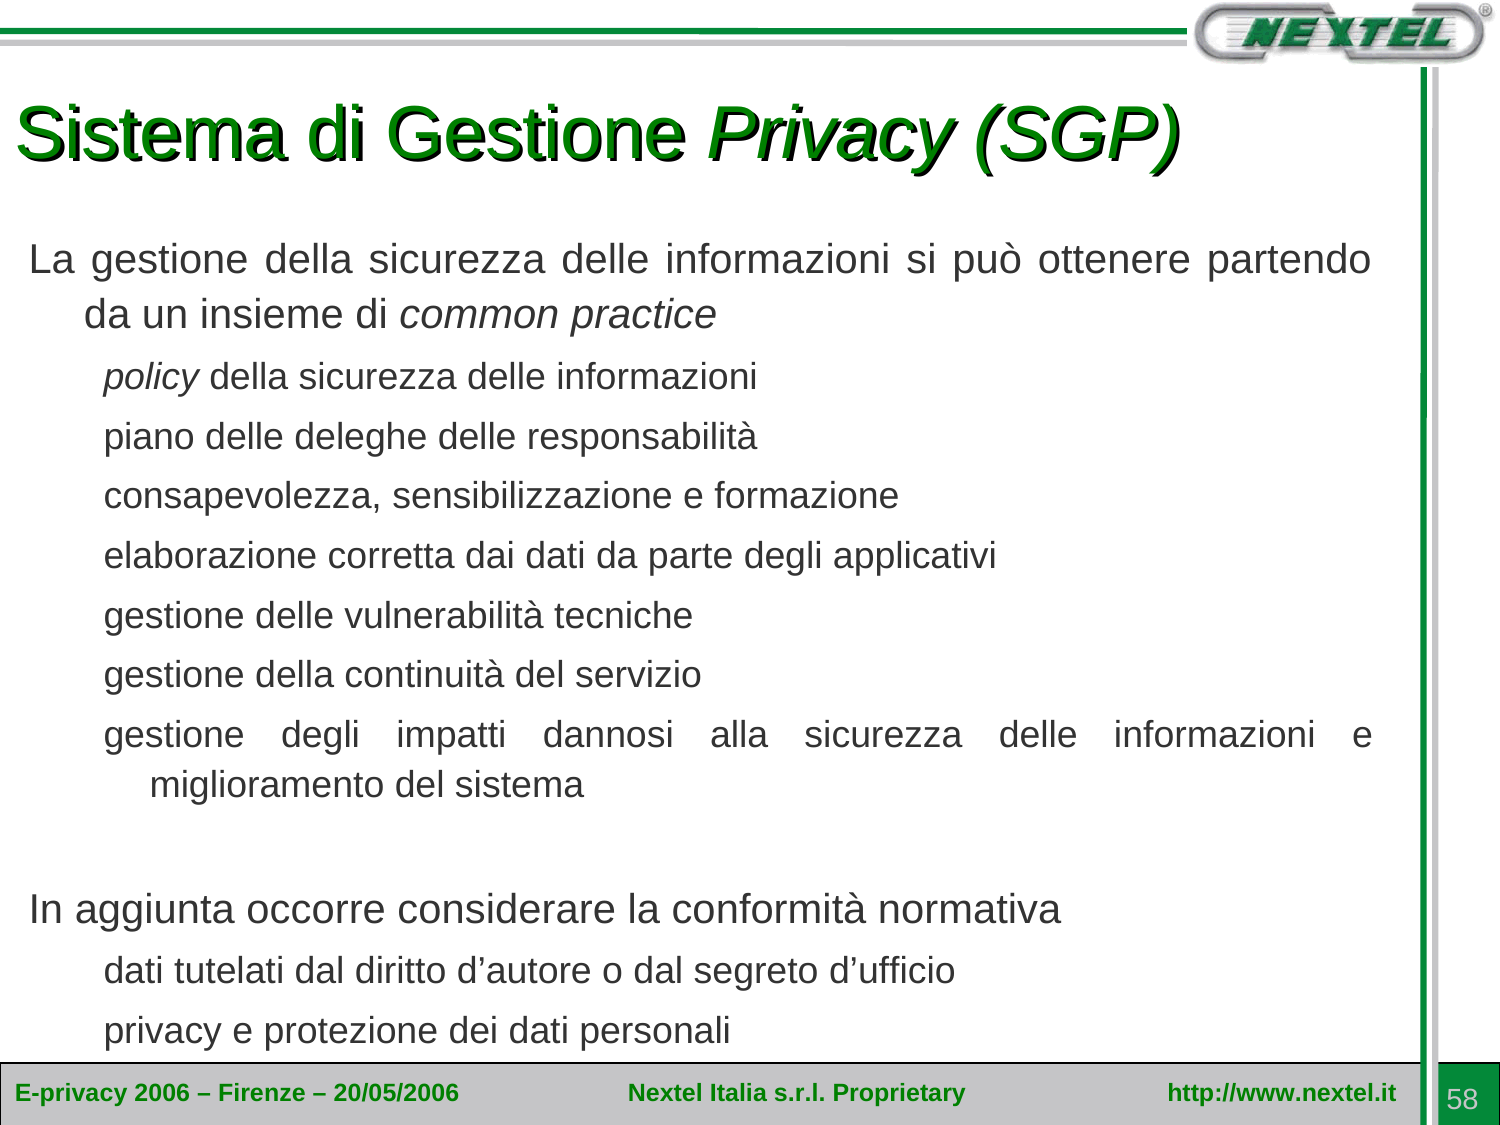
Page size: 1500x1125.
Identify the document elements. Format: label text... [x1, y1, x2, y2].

list La gestione della sicurezza delle informazioni si può ottenere partendo da un insieme di common practice policy della sicurezza delle informazioni piano delle deleghe delle responsabilità consapevolezza, sensibilizzazione e formazione elaborazione corretta dai dati da parte degli applicativi gestione delle vulnerabilità tecniche gestione della continuità del servizio gestione degli impatti dannosi alla sicurezza delle informazioni e miglioramento del sistema In aggiunta occorre considerare la conformità normativa dati tutelati dal diritto d’autore o dal segreto d’ufficio privacy e protezione dei dati personali [13, 218, 1388, 1052]
picture [1187, 0, 1500, 67]
title Sistema di Gestione Privacy (SGP) [0, 28, 1270, 237]
